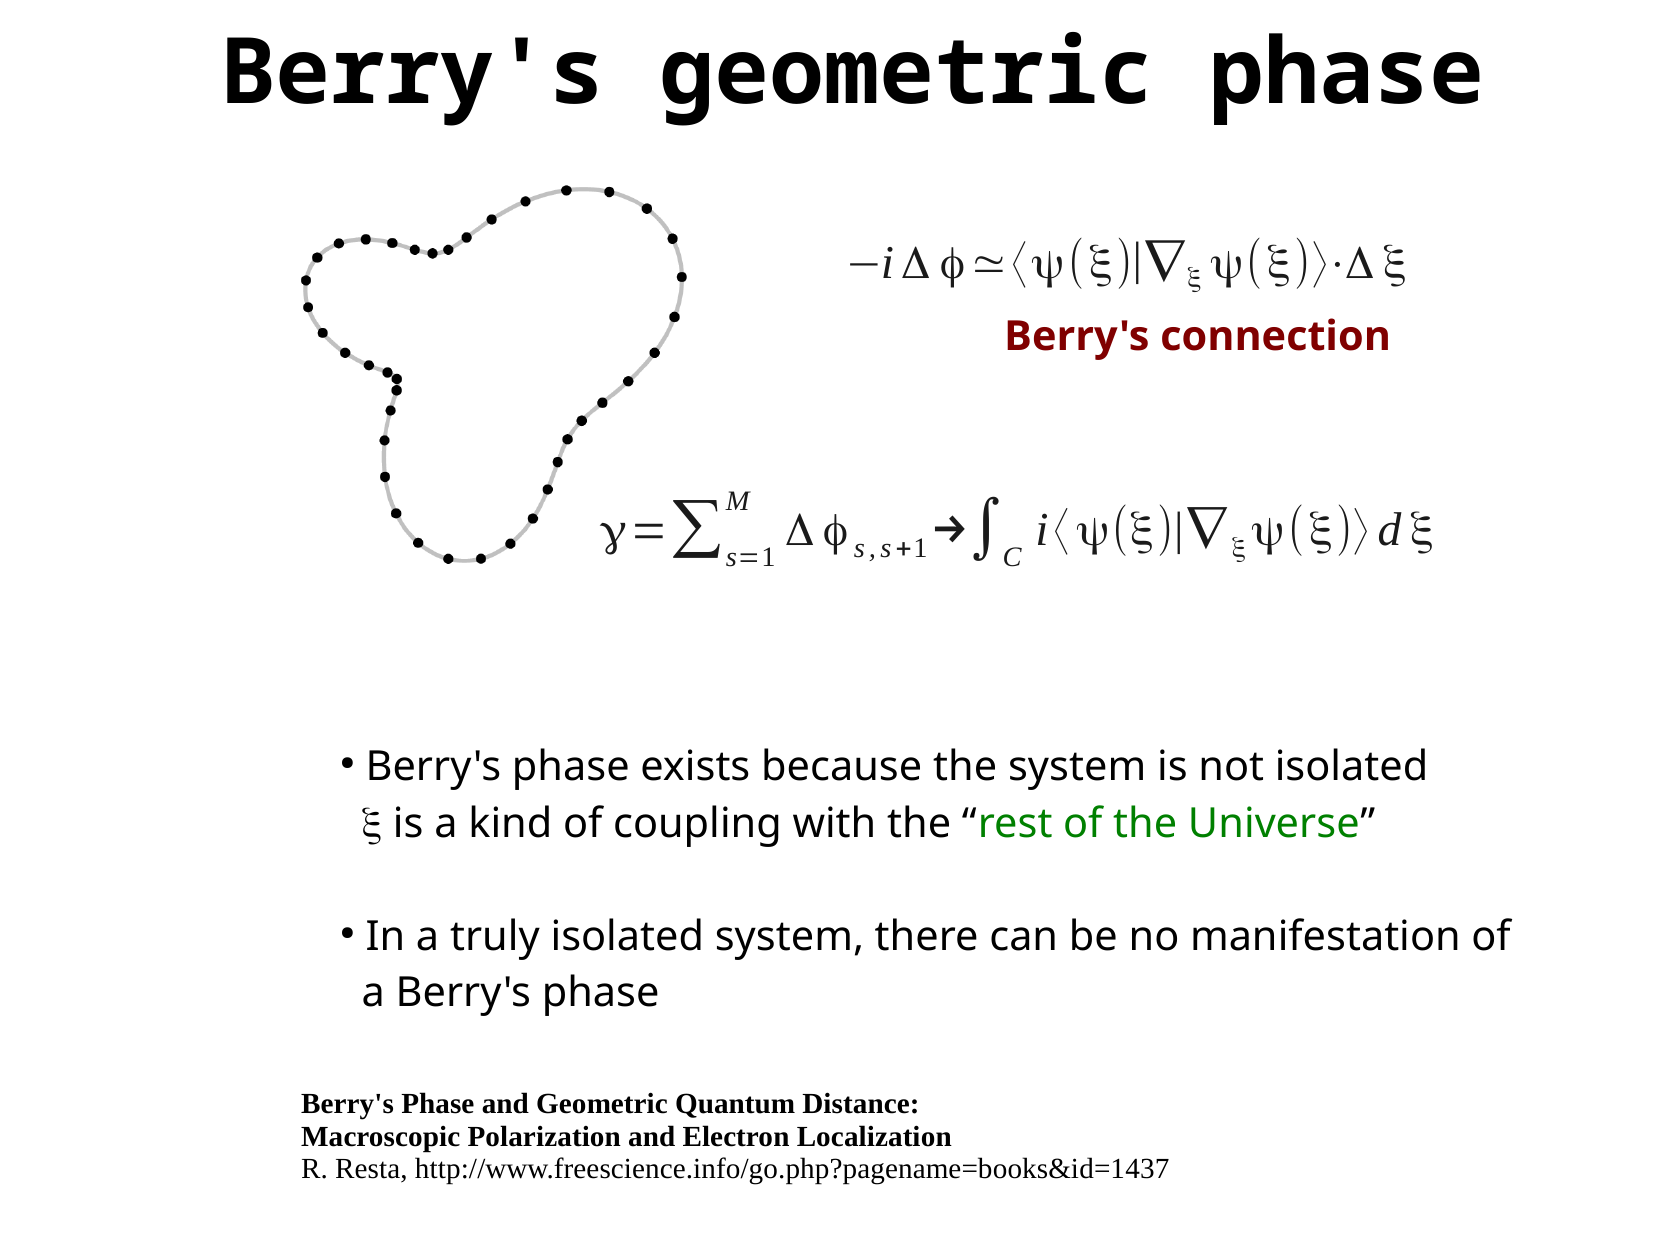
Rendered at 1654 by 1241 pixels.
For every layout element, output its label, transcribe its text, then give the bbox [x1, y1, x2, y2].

chart [585, 483, 1447, 573]
text_box Berry's phase exists because the system is not isolated x is a kind of coupling with the “rest of the Universe” In a truly isolated system, there can be no manifestation of a Berry's phase [325, 729, 1365, 1005]
title Berry's geometric phase [108, 0, 1597, 164]
chart [833, 234, 1420, 294]
picture [260, 143, 717, 578]
text_box Berry's Phase and Geometric Quantum Distance: Macroscopic Polarization and Electron Localization R. Resta, http://www.freescience.info/go.php?pagename=books&id=1437 [286, 1080, 1420, 1224]
text_box Berry's connection [989, 298, 1376, 365]
